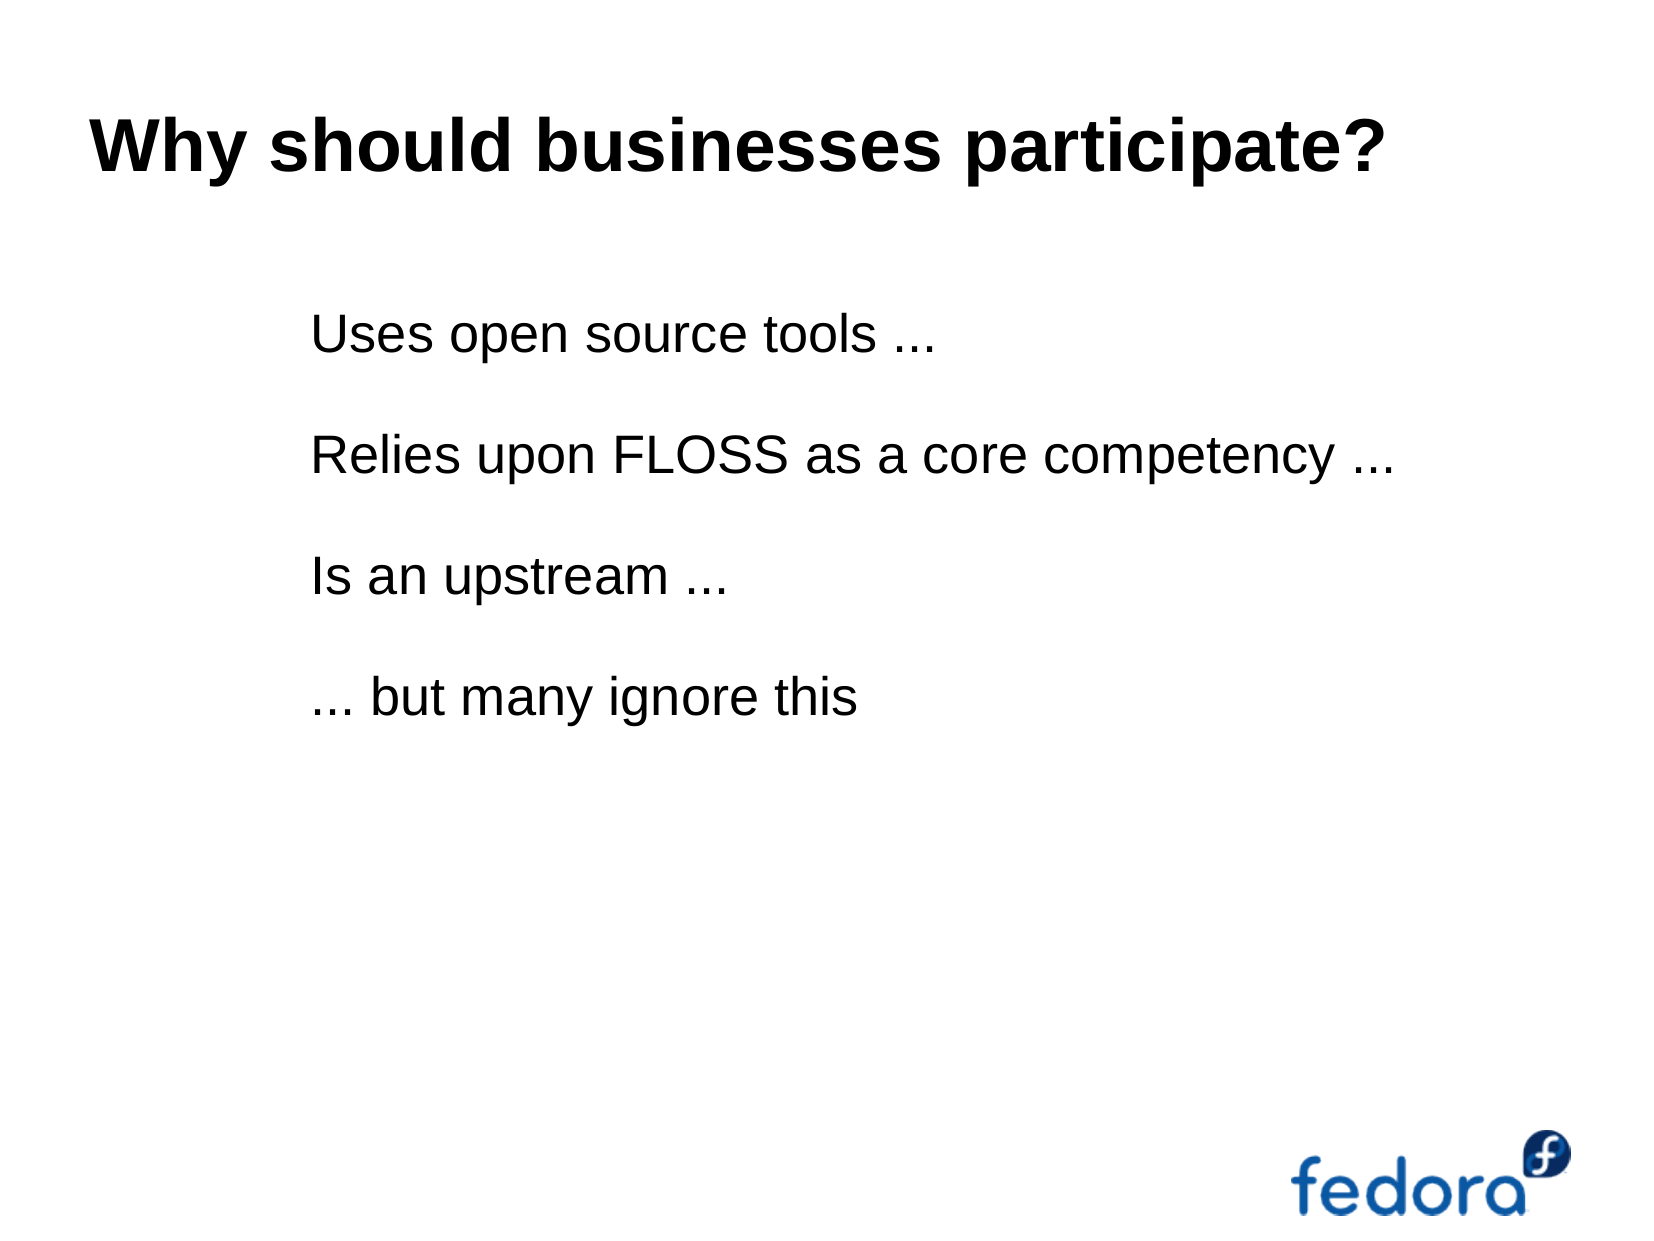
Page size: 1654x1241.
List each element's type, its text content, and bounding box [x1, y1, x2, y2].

text_box Uses open source tools ... Relies upon FLOSS as a core competency ... Is an upstream ... ... but many ignore this [295, 296, 1412, 877]
picture [1291, 1130, 1571, 1216]
text_box Why should businesses participate? [75, 96, 1485, 196]
